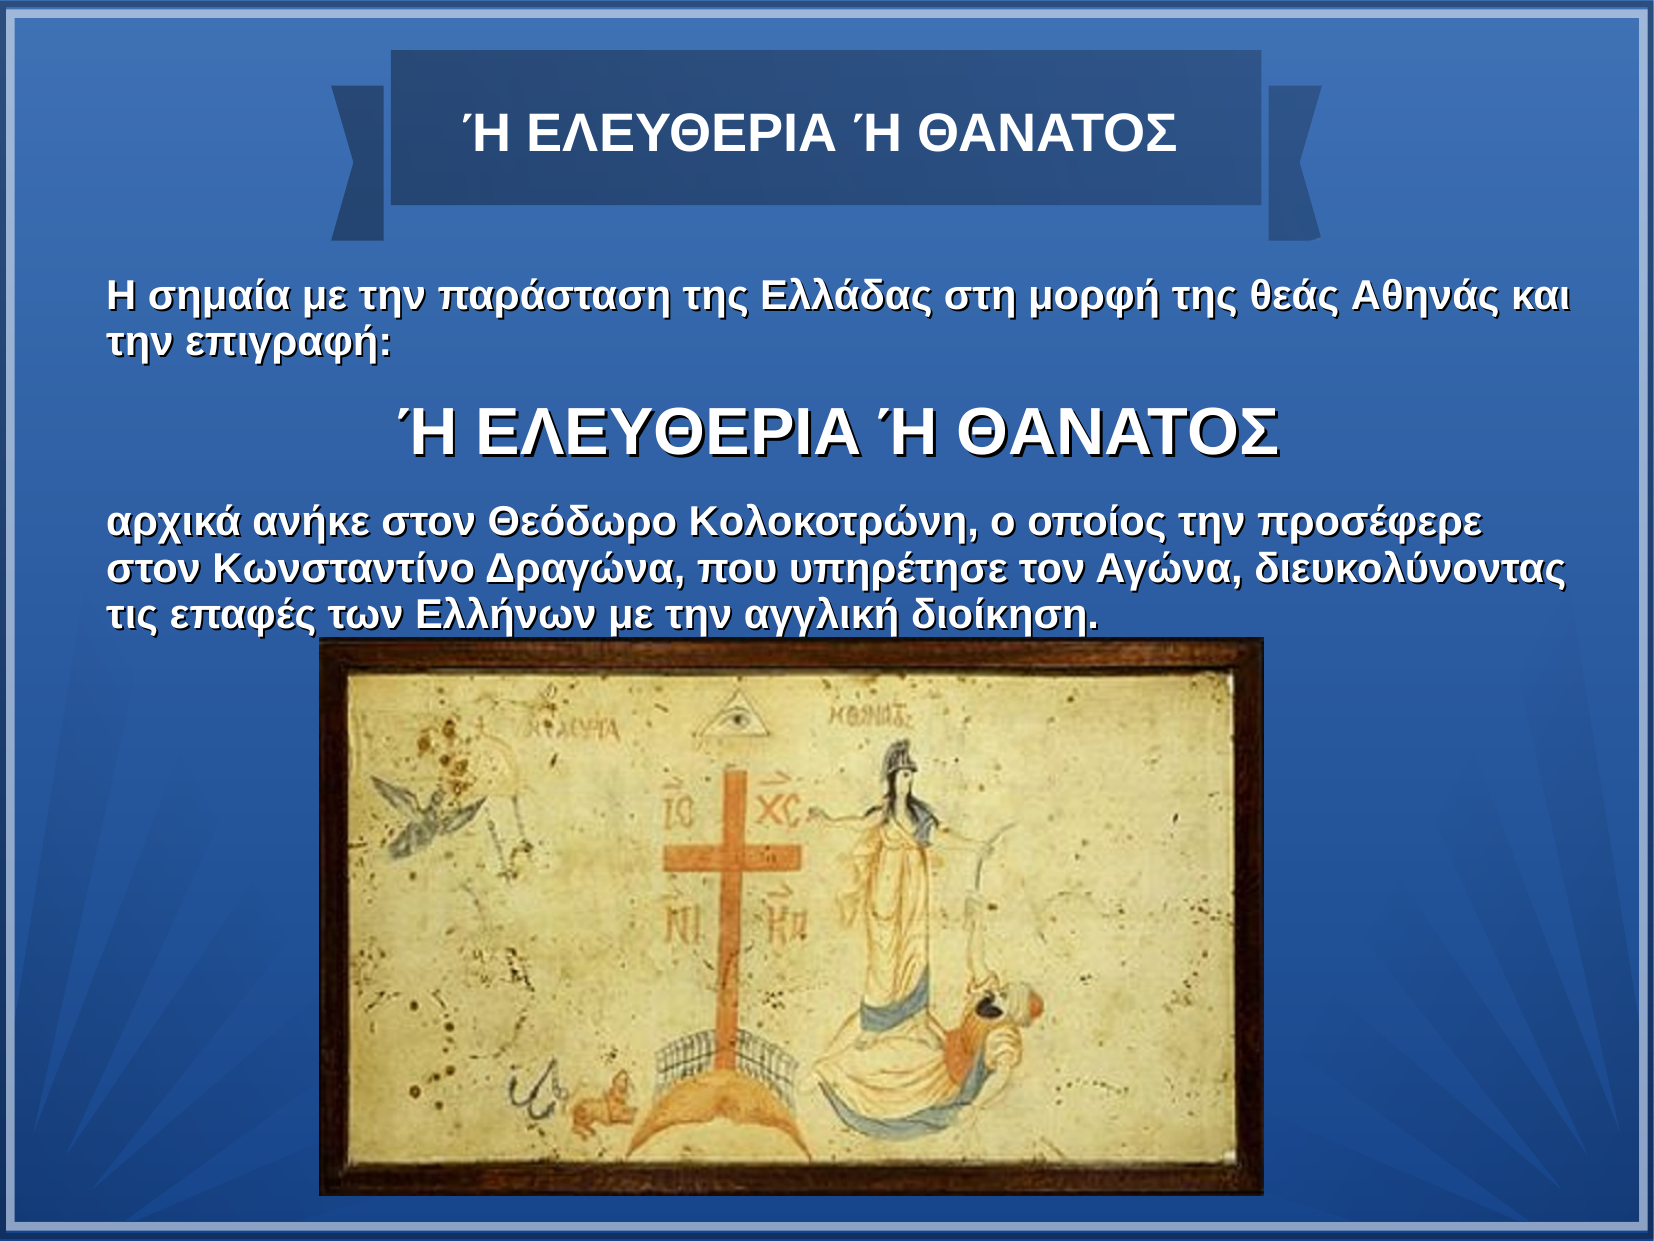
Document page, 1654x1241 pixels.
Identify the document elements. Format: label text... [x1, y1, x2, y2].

title Ή ΕΛΕΥΘΕΡΙΑ Ή ΘΑΝΑΤΟΣ [377, 102, 1264, 164]
picture [319, 637, 1264, 1196]
list Η σημαία με την παράσταση της Eλλάδας στη μορφή της θεάς Aθηνάς και την επιγραφή: Ή EΛEYΘEPIA Ή ΘANATOΣ αρχικά ανήκε στον Θεόδωρο Kολοκοτρώνη, ο οποίος την προσέφερε στον Kωνσταντίνο Δραγώνα, που υπηρέτησε τον Αγώνα, διευκολύνοντας τις επαφές των Ελλήνων με την αγγλική διοίκηση. [35, 271, 1571, 745]
